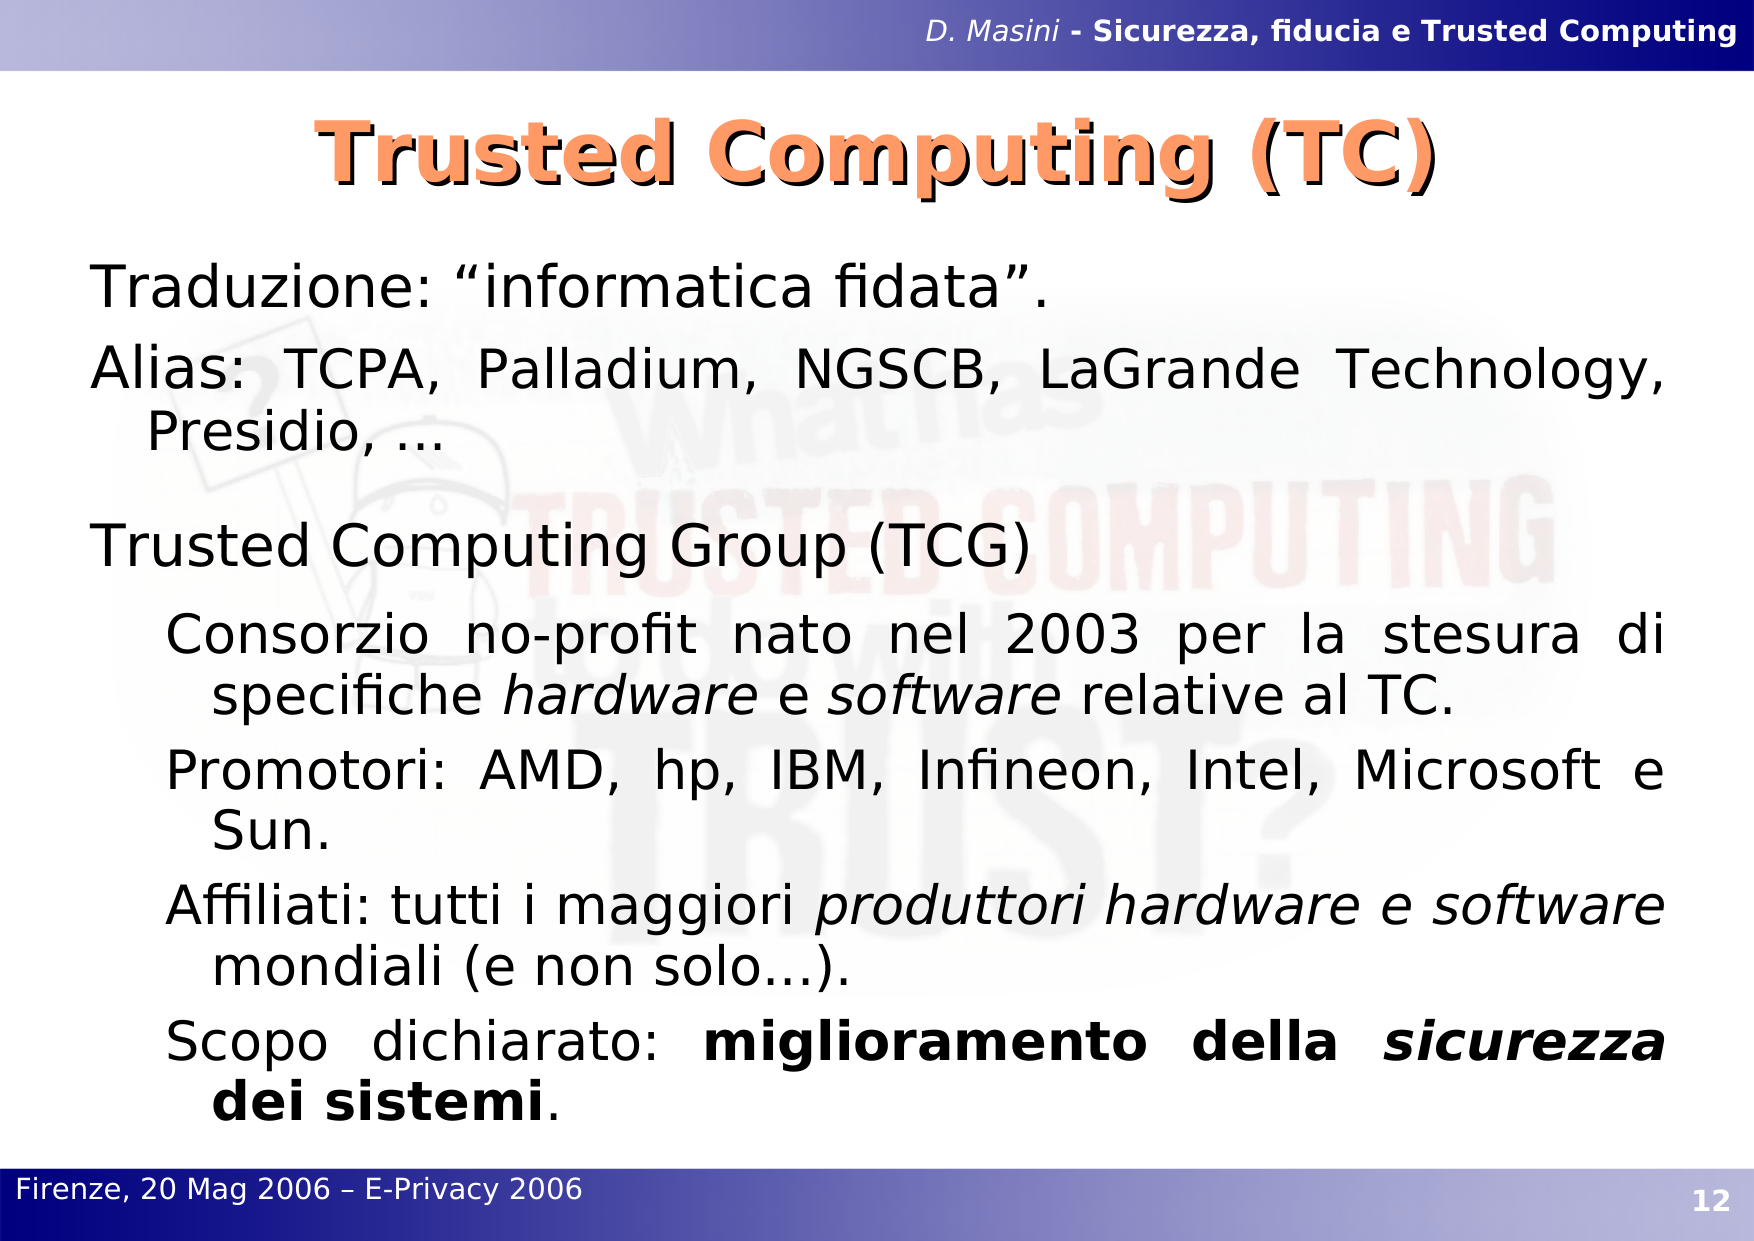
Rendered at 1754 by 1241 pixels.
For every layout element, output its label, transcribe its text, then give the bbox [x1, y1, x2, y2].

title Trusted Computing (TC) [87, 49, 1667, 257]
text_box Firenze, 20 Mag 2006 – E-Privacy 2006 [0, 1175, 1314, 1234]
list Traduzione: “informatica fidata”. Alias: TCPA, Palladium, NGSCB, LaGrande Technology, Presidio, ... Trusted Computing Group (TCG) Consorzio no-profit nato nel 2003 per la stesura di specifiche hardware e software relative al TC. Promotori: AMD, hp, IBM, Infineon, Intel, Microsoft e Sun. Affiliati: tutti i maggiori produttori hardware e software mondiali (e non solo...). Scopo dichiarato: miglioramento della sicurezza dei sistemi. [90, 255, 1669, 1136]
text_box D. Masini - Sicurezza, fiducia e Trusted Computing [602, 7, 1754, 63]
picture [0, 0, 1754, 1241]
text_box <number> [1641, 1185, 1732, 1223]
